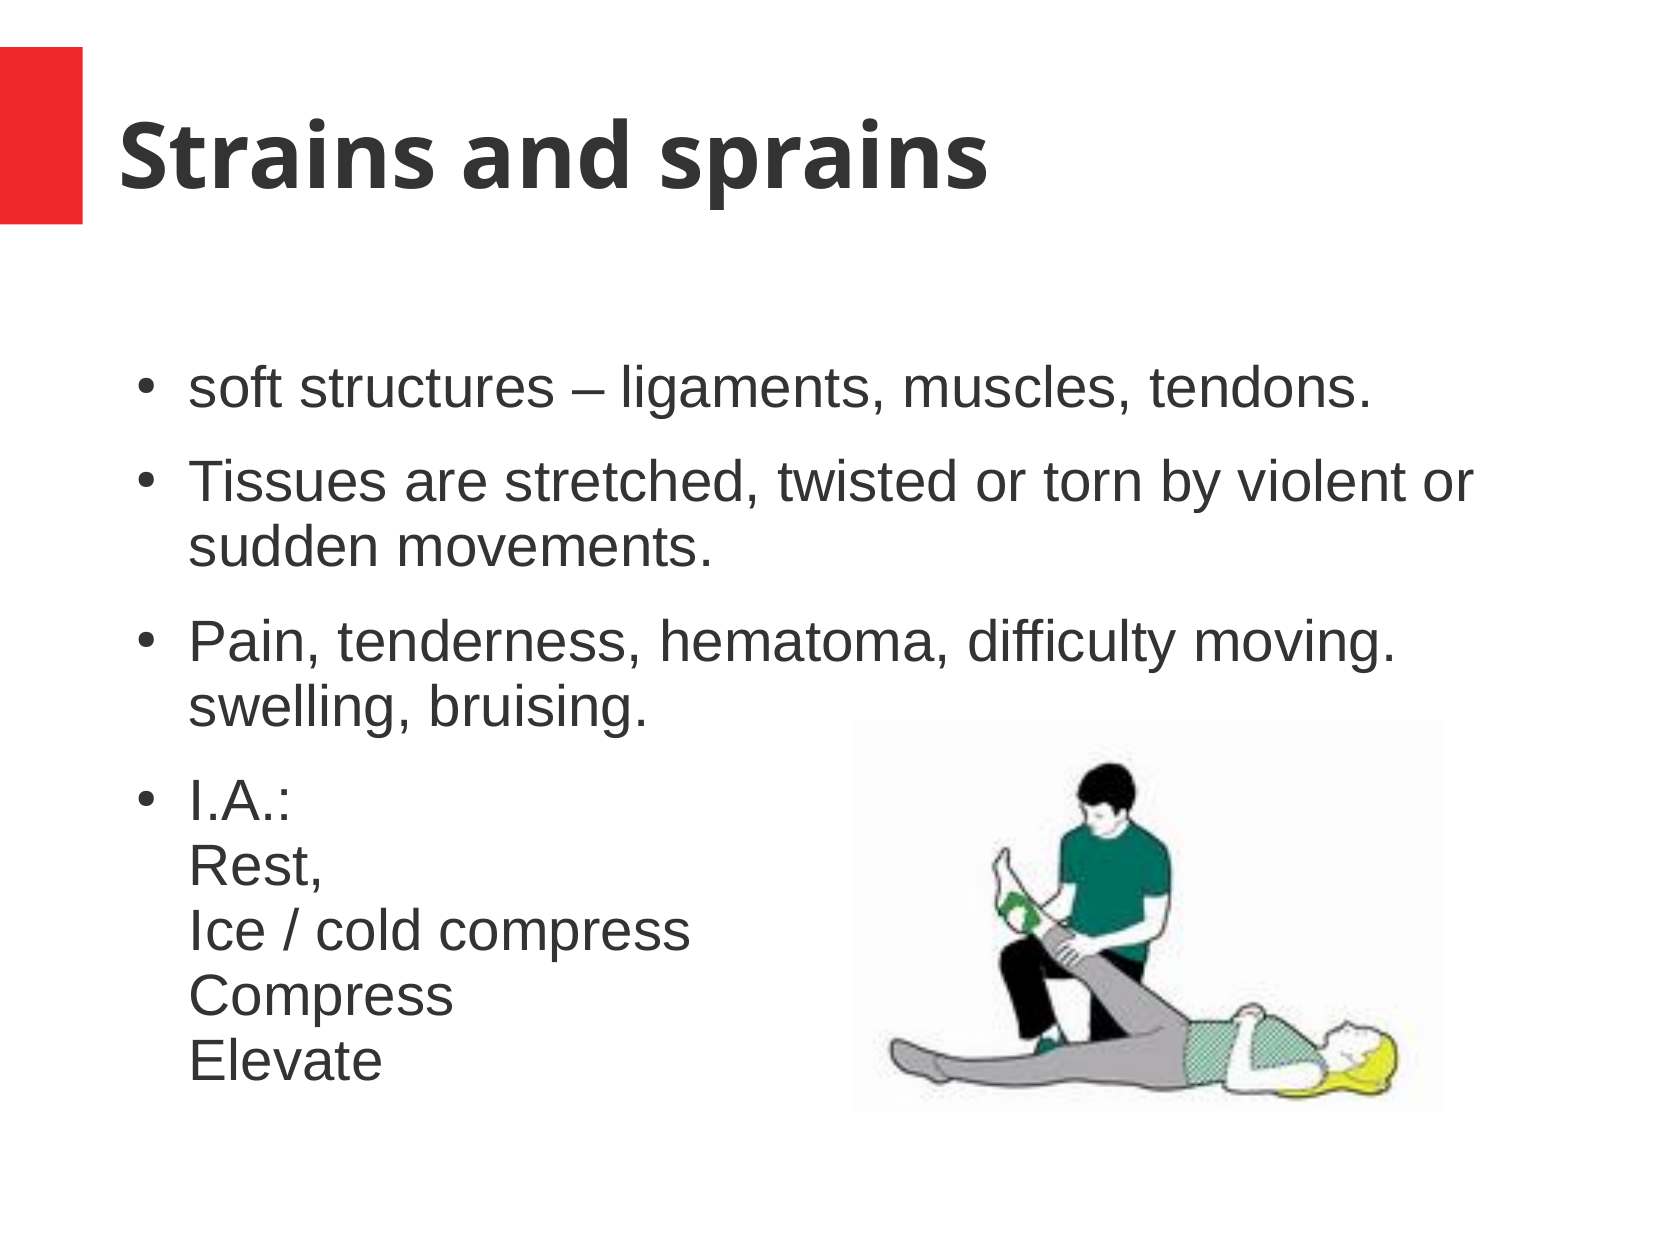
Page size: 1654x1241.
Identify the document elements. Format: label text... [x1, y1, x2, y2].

title Strains and sprains [118, 49, 1571, 257]
list soft structures – ligaments, muscles, tendons. Tissues are stretched, twisted or torn by violent or sudden movements. Pain, tenderness, hematoma, difficulty moving. swelling, bruising. I.A.: Rest, Ice / cold compress Compress Elevate [118, 354, 1536, 1074]
picture [850, 720, 1446, 1111]
